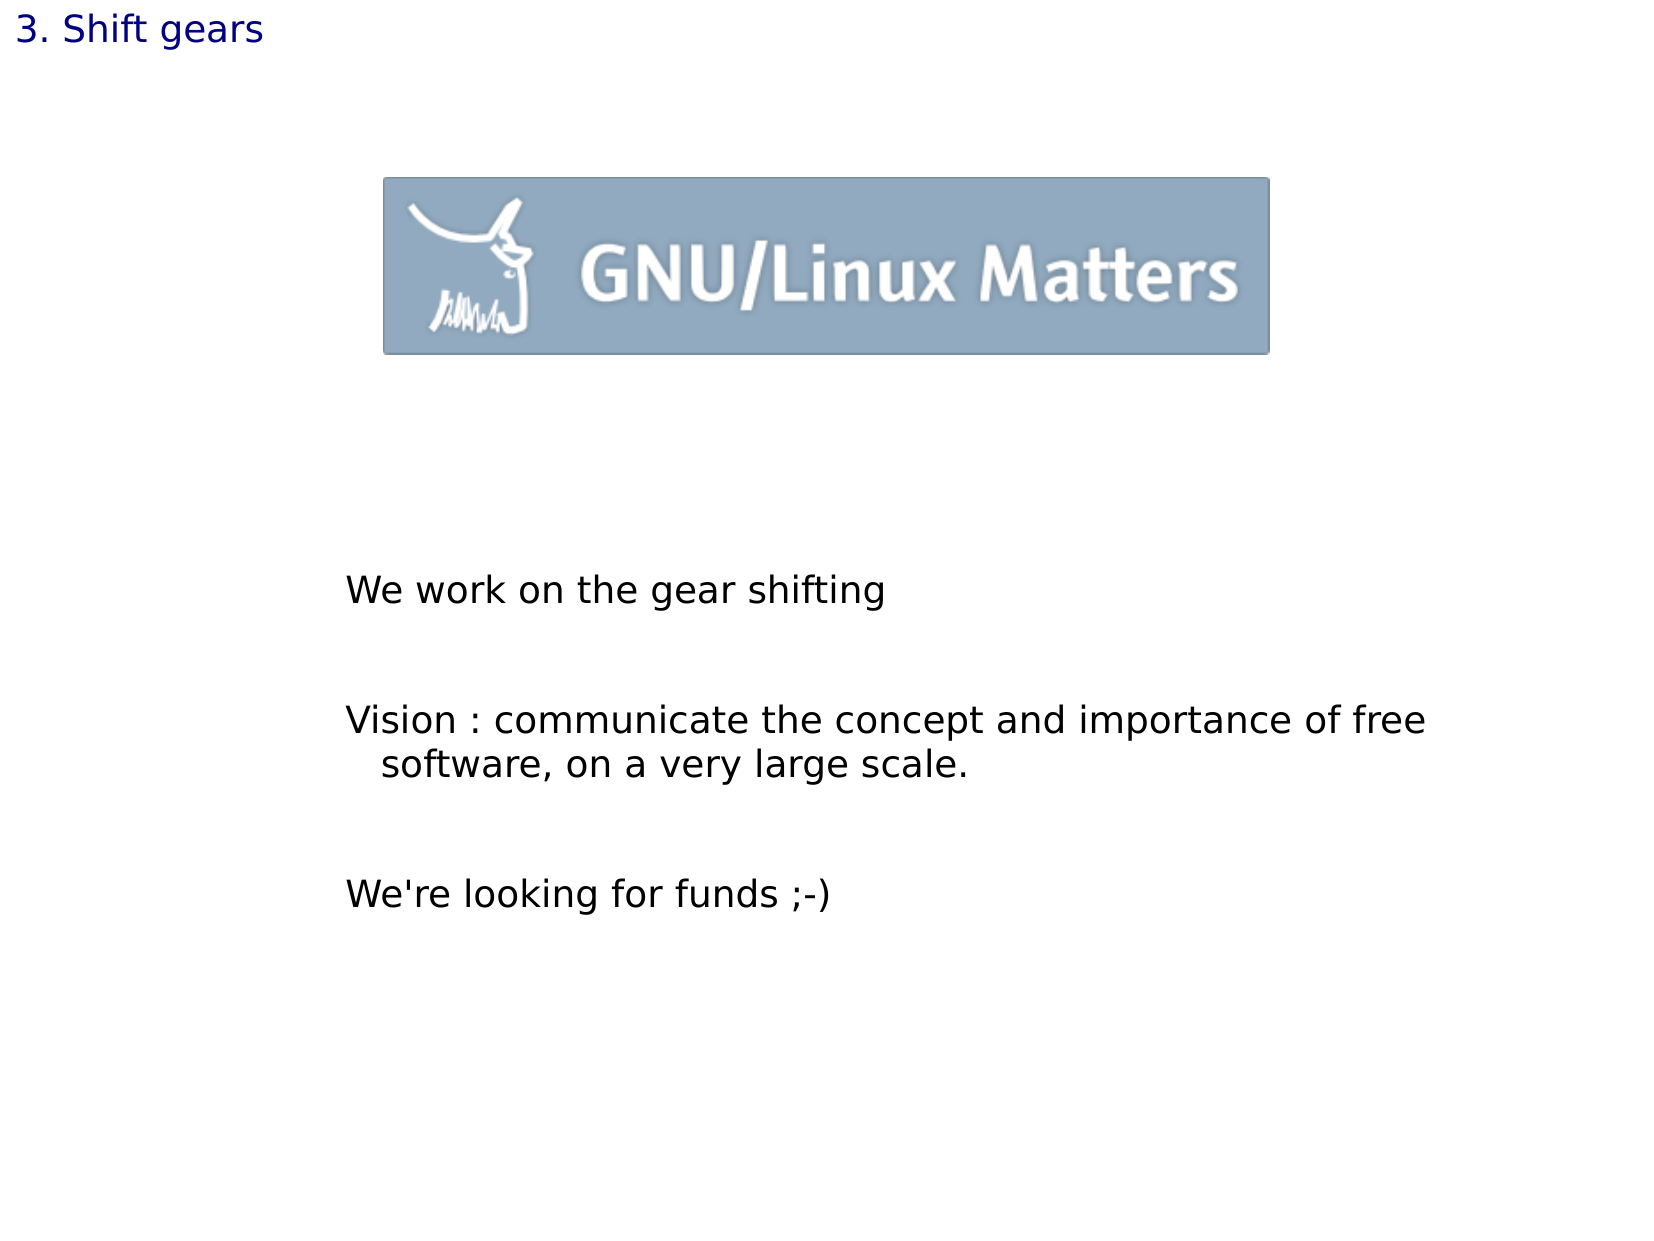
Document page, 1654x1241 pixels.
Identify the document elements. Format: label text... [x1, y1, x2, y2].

picture [383, 177, 1270, 355]
text_box 3. Shift gears [0, 0, 768, 59]
text_box We work on the gear shifting Vision : communicate the concept and importance of free software, on a very large scale. We're looking for funds ;-) [295, 561, 1536, 925]
